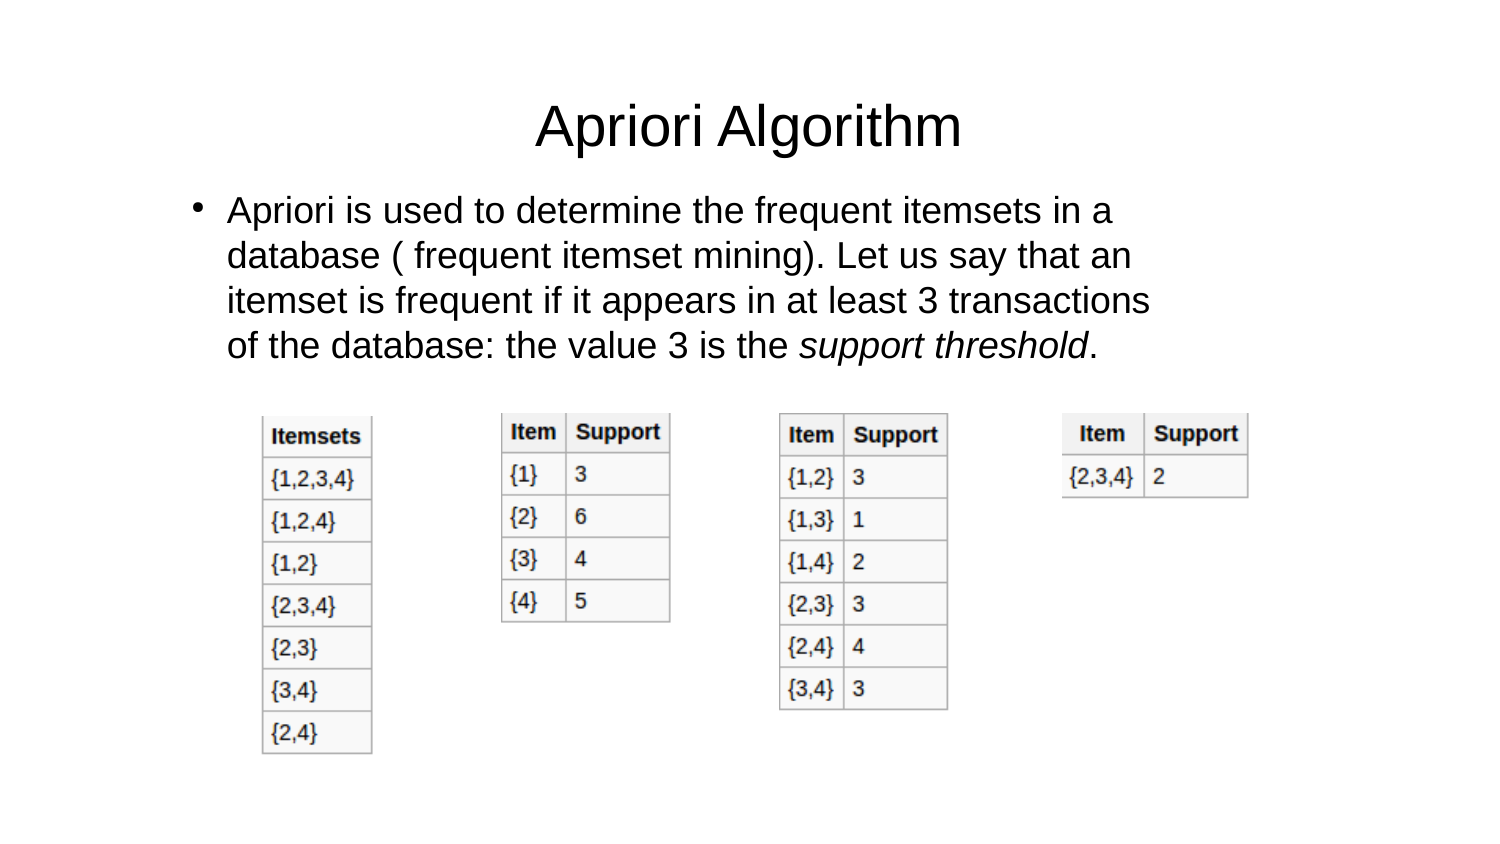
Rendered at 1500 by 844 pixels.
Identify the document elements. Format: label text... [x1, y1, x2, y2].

picture [501, 413, 674, 626]
picture [779, 413, 950, 712]
text_box Apriori is used to determine the frequent itemsets in a database ( frequent itemset mining). Let us say that an itemset is frequent if it appears in at least 3 transactions of the database: the value 3 is the support threshold. [105, 171, 1203, 317]
picture [1062, 413, 1252, 500]
picture [259, 416, 376, 756]
title Apriori Algorithm [51, 72, 1449, 167]
